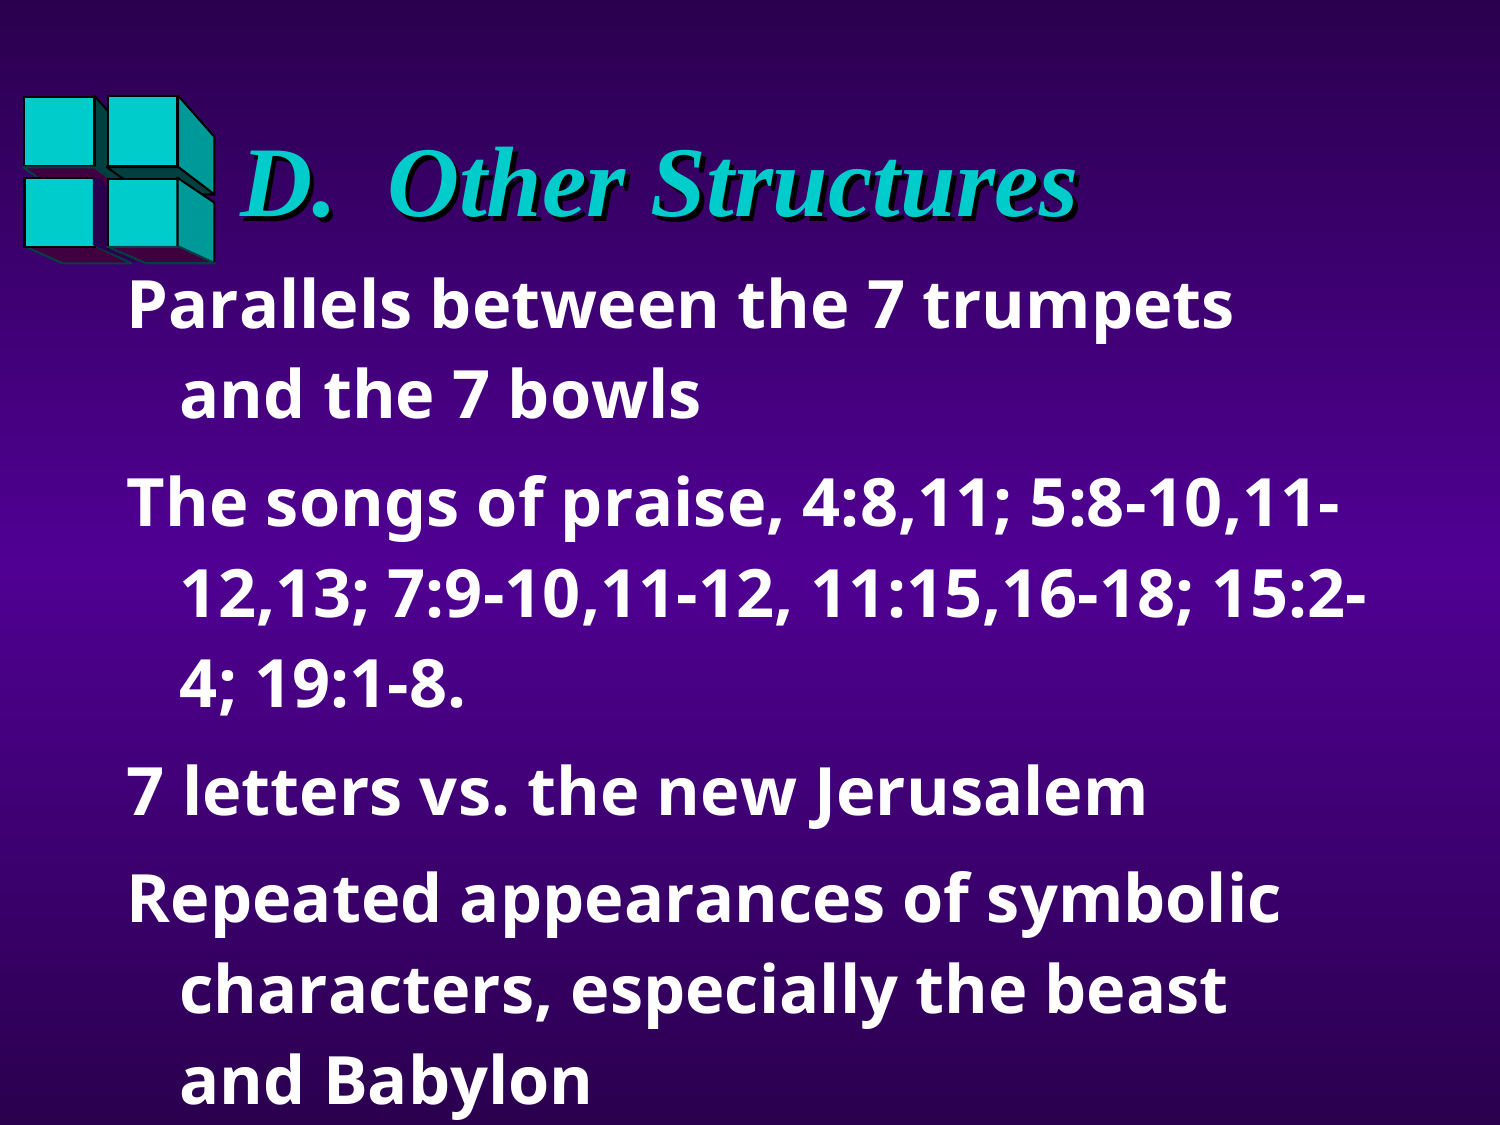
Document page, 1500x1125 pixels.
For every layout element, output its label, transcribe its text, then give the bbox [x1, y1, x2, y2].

title D. Other Structures [224, 78, 1388, 249]
list Parallels between the 7 trumpets and the 7 bowls The songs of praise, 4:8,11; 5:8-10,11-12,13; 7:9-10,11-12, 11:15,16-18; 15:2-4; 19:1-8. 7 letters vs. the new Jerusalem Repeated appearances of symbolic characters, especially the beast and Babylon Heptads [112, 249, 1388, 1116]
